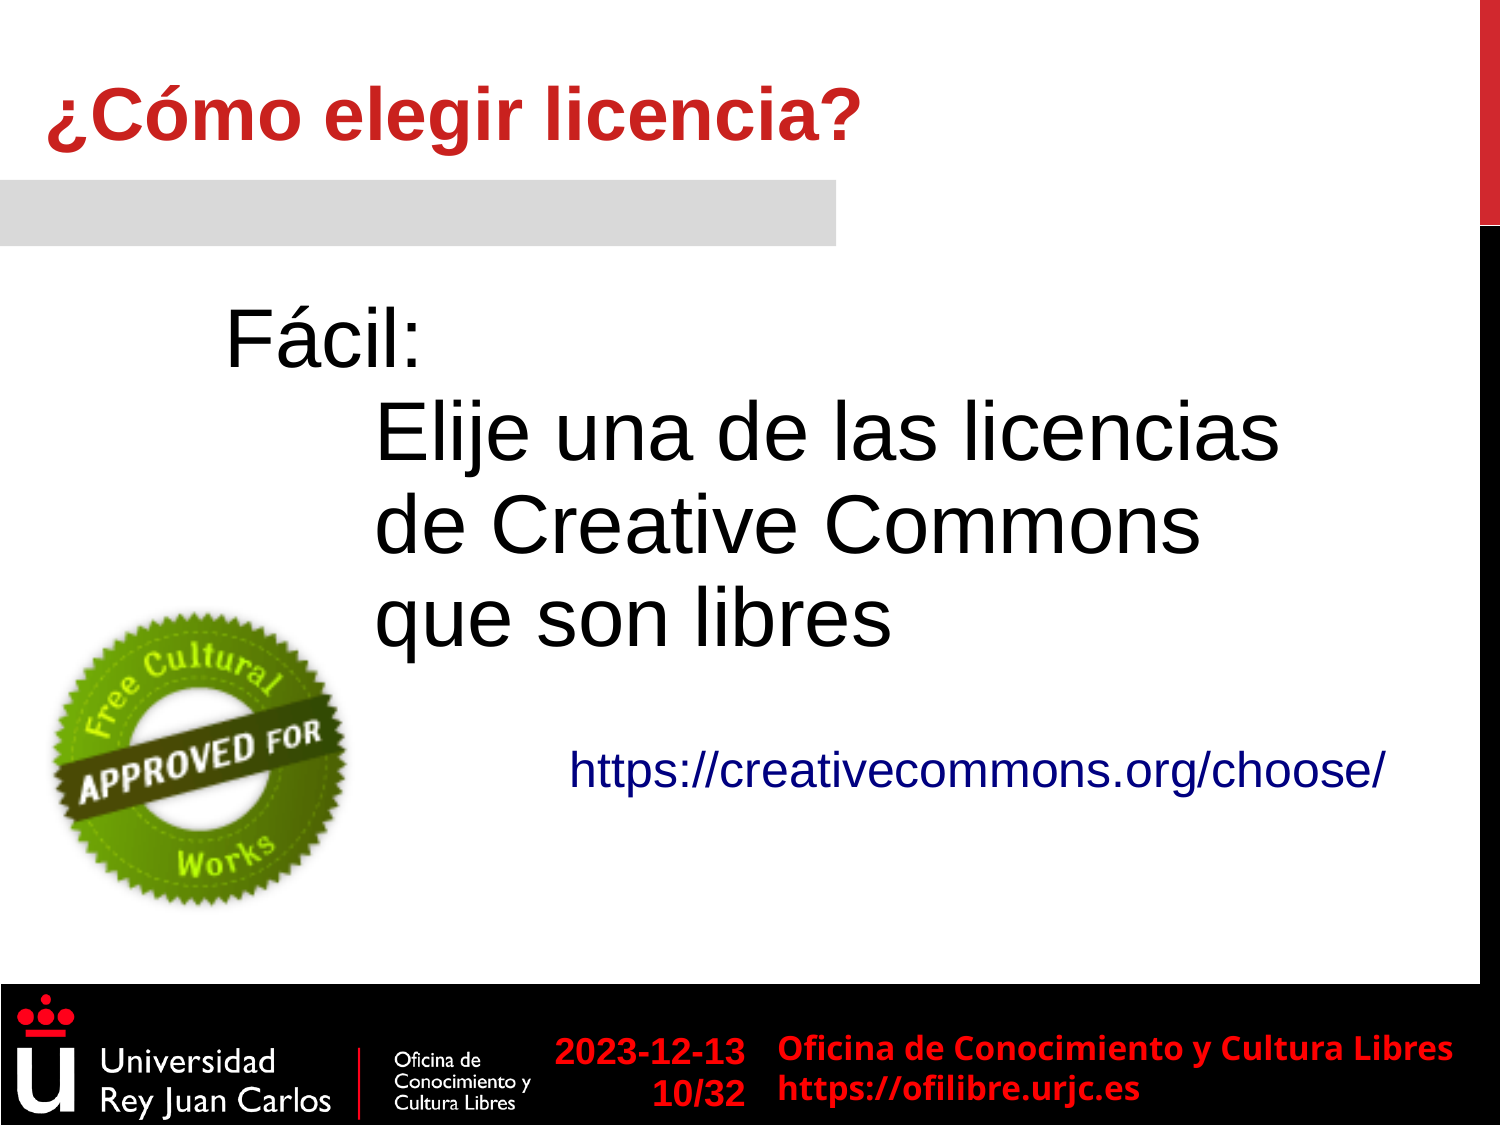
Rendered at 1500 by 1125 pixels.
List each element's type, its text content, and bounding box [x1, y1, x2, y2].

title [75, 7, 1425, 196]
text_box Fácil: Elije una de las licencias de Creative Commons que son libres [210, 285, 1442, 672]
picture [45, 605, 355, 916]
text_box https://creativecommons.org/choose/ [555, 735, 1456, 848]
text_box ¿Cómo elegir licencia? [30, 64, 1306, 248]
picture [17, 994, 531, 1120]
